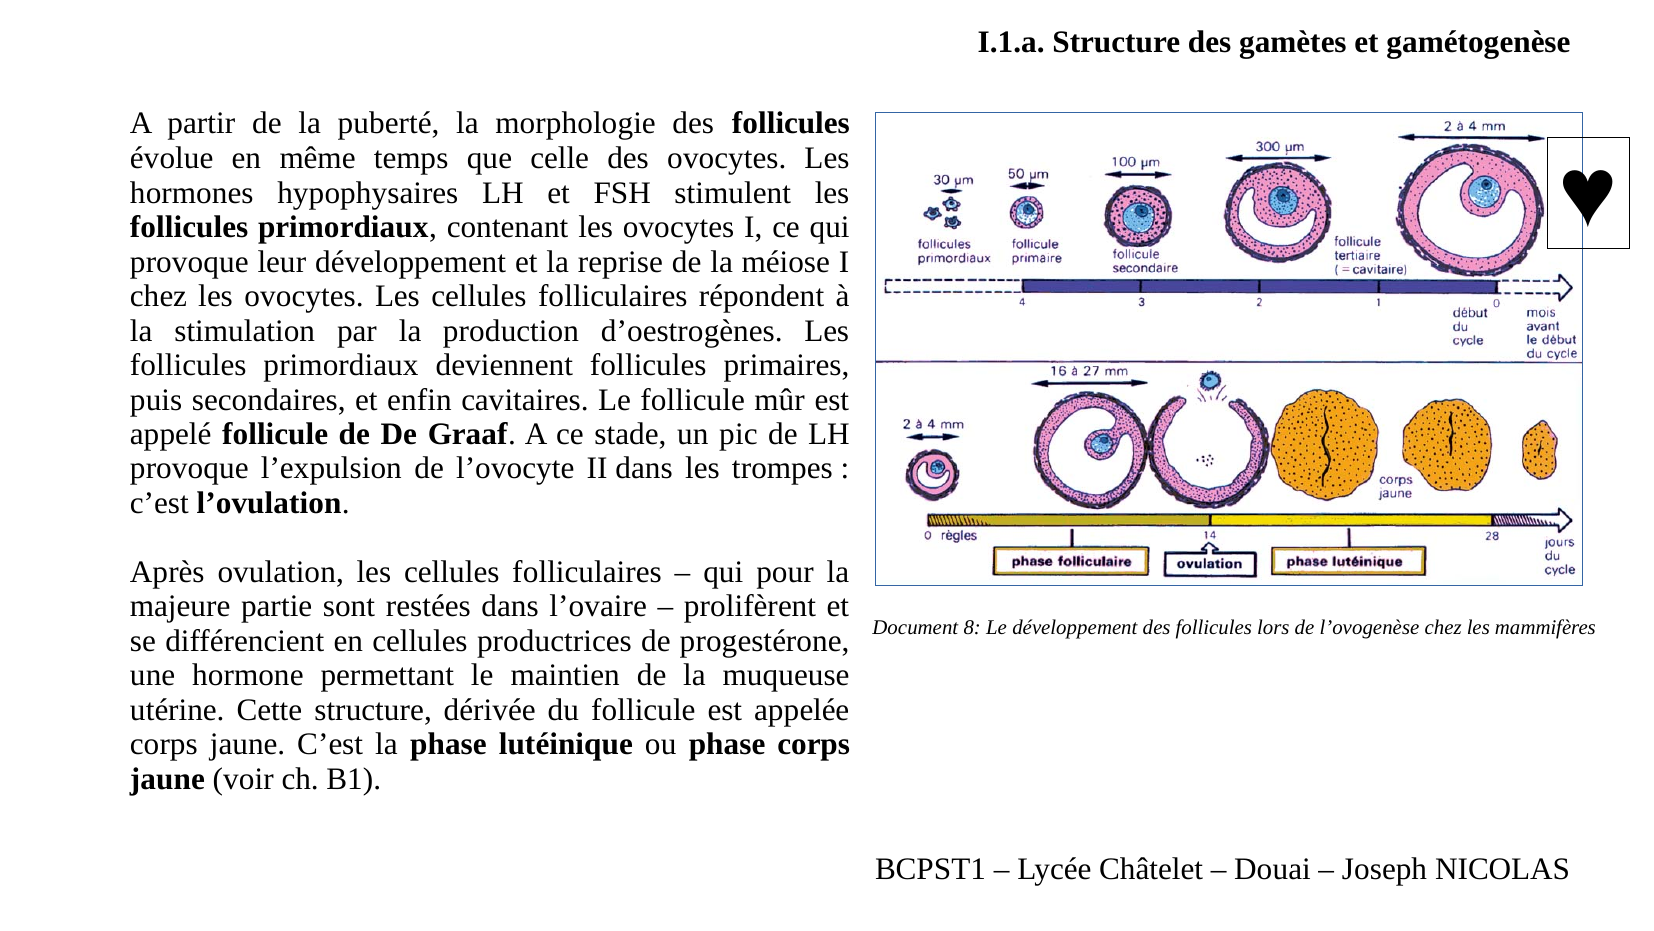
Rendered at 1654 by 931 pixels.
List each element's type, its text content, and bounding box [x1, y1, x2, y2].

text_box Document 8: Le développement des follicules lors de l’ovogenèse chez les mammifères [803, 569, 1654, 686]
text_box I.1.a. Structure des gamètes et gamétogenèse [401, 5, 1572, 78]
text_box ♥ [1547, 137, 1630, 249]
picture [875, 112, 1583, 586]
text_box A partir de la puberté, la morphologie des follicules évolue en même temps que celle des ovocytes. Les hormones hypophysaires LH et FSH stimulent les follicules primordiaux, contenant les ovocytes I, ce qui provoque leur développement et la reprise de la méiose I chez les ovocytes. Les cellules folliculaires répondent à la stimulation par la production d’oestrogènes. Les follicules primordiaux deviennent follicules primaires, puis secondaires, et enfin cavitaires. Le follicule mûr est appelé follicule de De Graaf. A ce stade, un pic de LH provoque l’expulsion de l’ovocyte II dans les trompes : c’est l’ovulation. Après ovulation, les cellules folliculaires – qui pour la majeure partie sont restées dans l’ovaire – prolifèrent et se différencient en cellules productrices de progestérone, une hormone permettant le maintien de la muqueuse utérine. Cette structure, dérivée du follicule est appelée corps jaune. C’est la phase lutéinique ou phase corps jaune (voir ch. B1). [129, 106, 851, 831]
text_box BCPST1 – Lycée Châtelet – Douai – Joseph NICOLAS [637, 832, 1571, 905]
